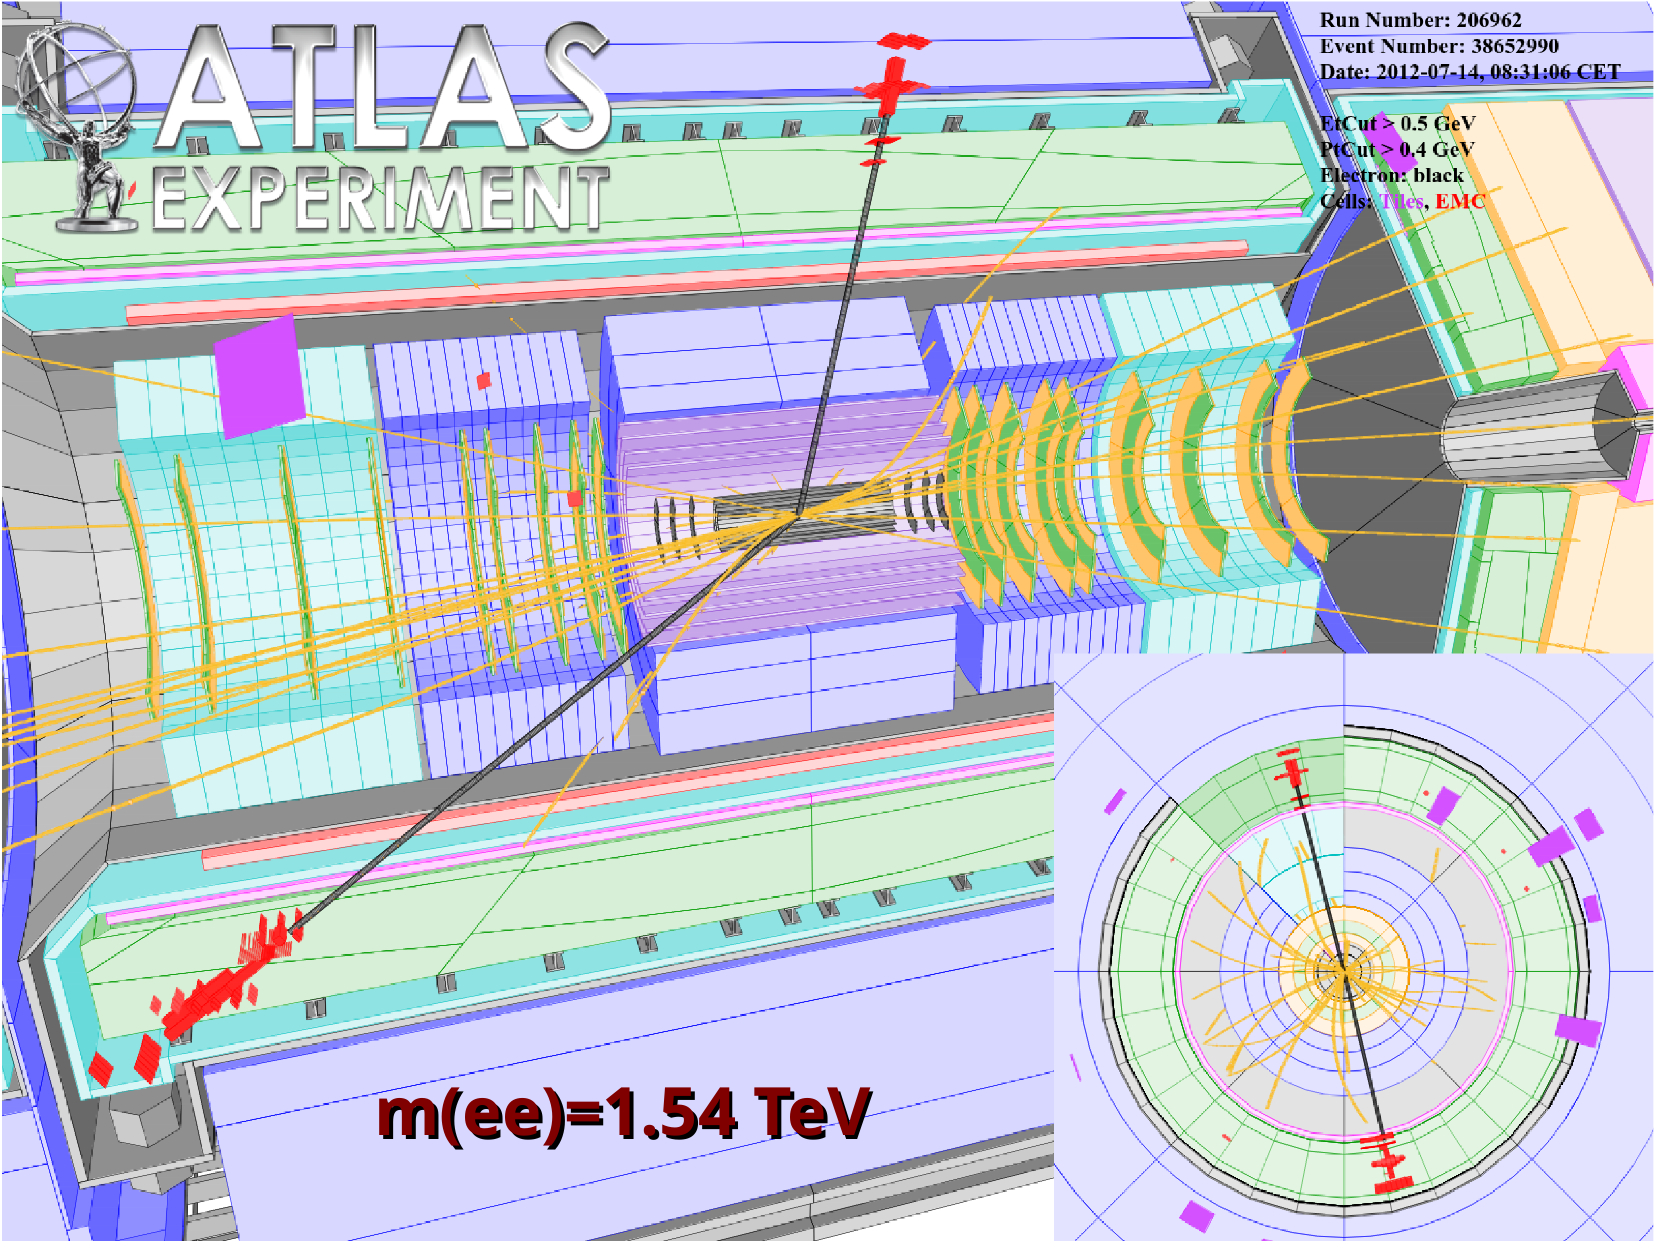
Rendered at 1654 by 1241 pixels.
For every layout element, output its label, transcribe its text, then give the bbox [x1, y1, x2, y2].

picture [0, 0, 1654, 1241]
text_box m(ee)=1.54 TeV [326, 1057, 920, 1150]
